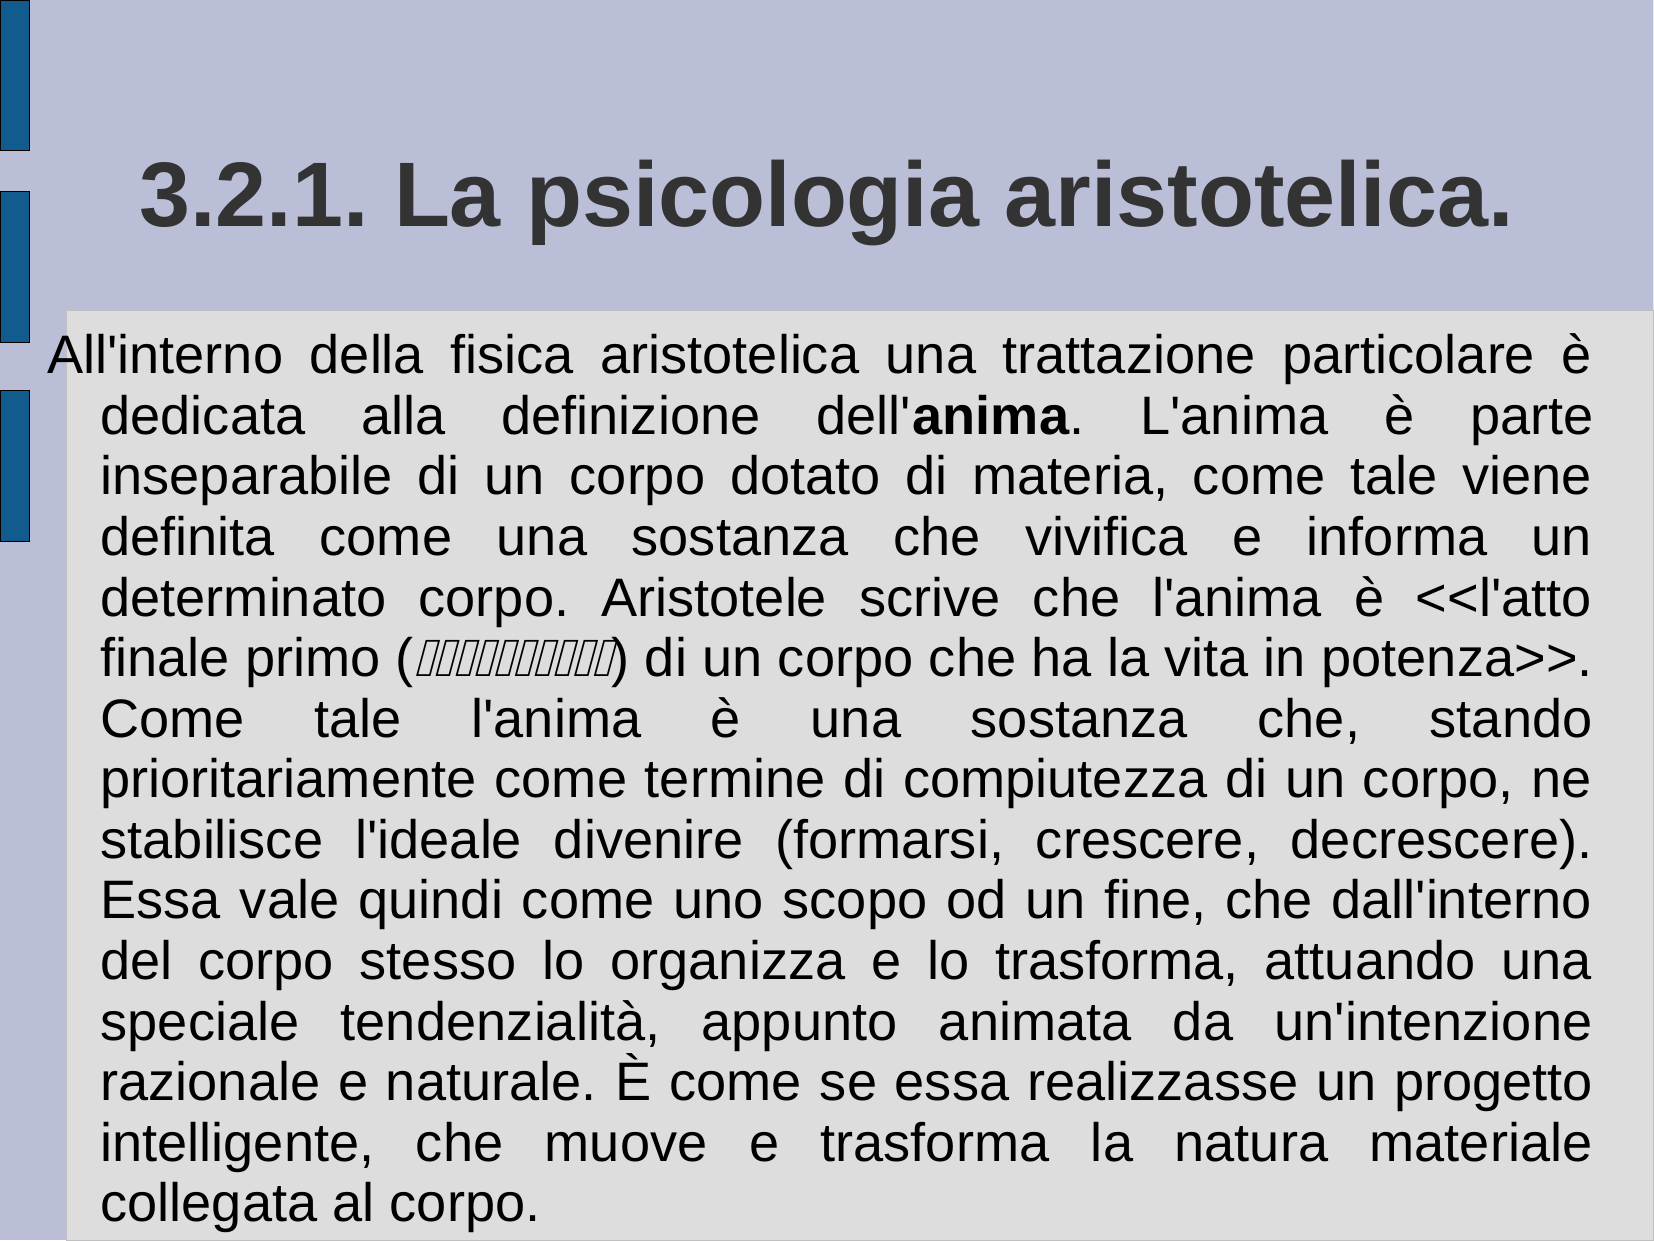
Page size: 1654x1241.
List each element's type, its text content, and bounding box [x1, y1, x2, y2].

list All'interno della fisica aristotelica una trattazione particolare è dedicata alla definizione dell'anima. L'anima è parte inseparabile di un corpo dotato di materia, come tale viene definita come una sostanza che vivifica e informa un determinato corpo. Aristotele scrive che l'anima è <<l'atto finale primo () di un corpo che ha la vita in potenza>>. Come tale l'anima è una sostanza che, stando prioritariamente come termine di compiutezza di un corpo, ne stabilisce l'ideale divenire (formarsi, crescere, decrescere). Essa vale quindi come uno scopo od un fine, che dall'interno del corpo stesso lo organizza e lo trasforma, attuando una speciale tendenzialità, appunto animata da un'intenzione razionale e naturale. È come se essa realizzasse un progetto intelligente, che muove e trasforma la natura materiale collegata al corpo. [29, 324, 1595, 1211]
title 3.2.1. La psicologia aristotelica. [121, 91, 1534, 299]
